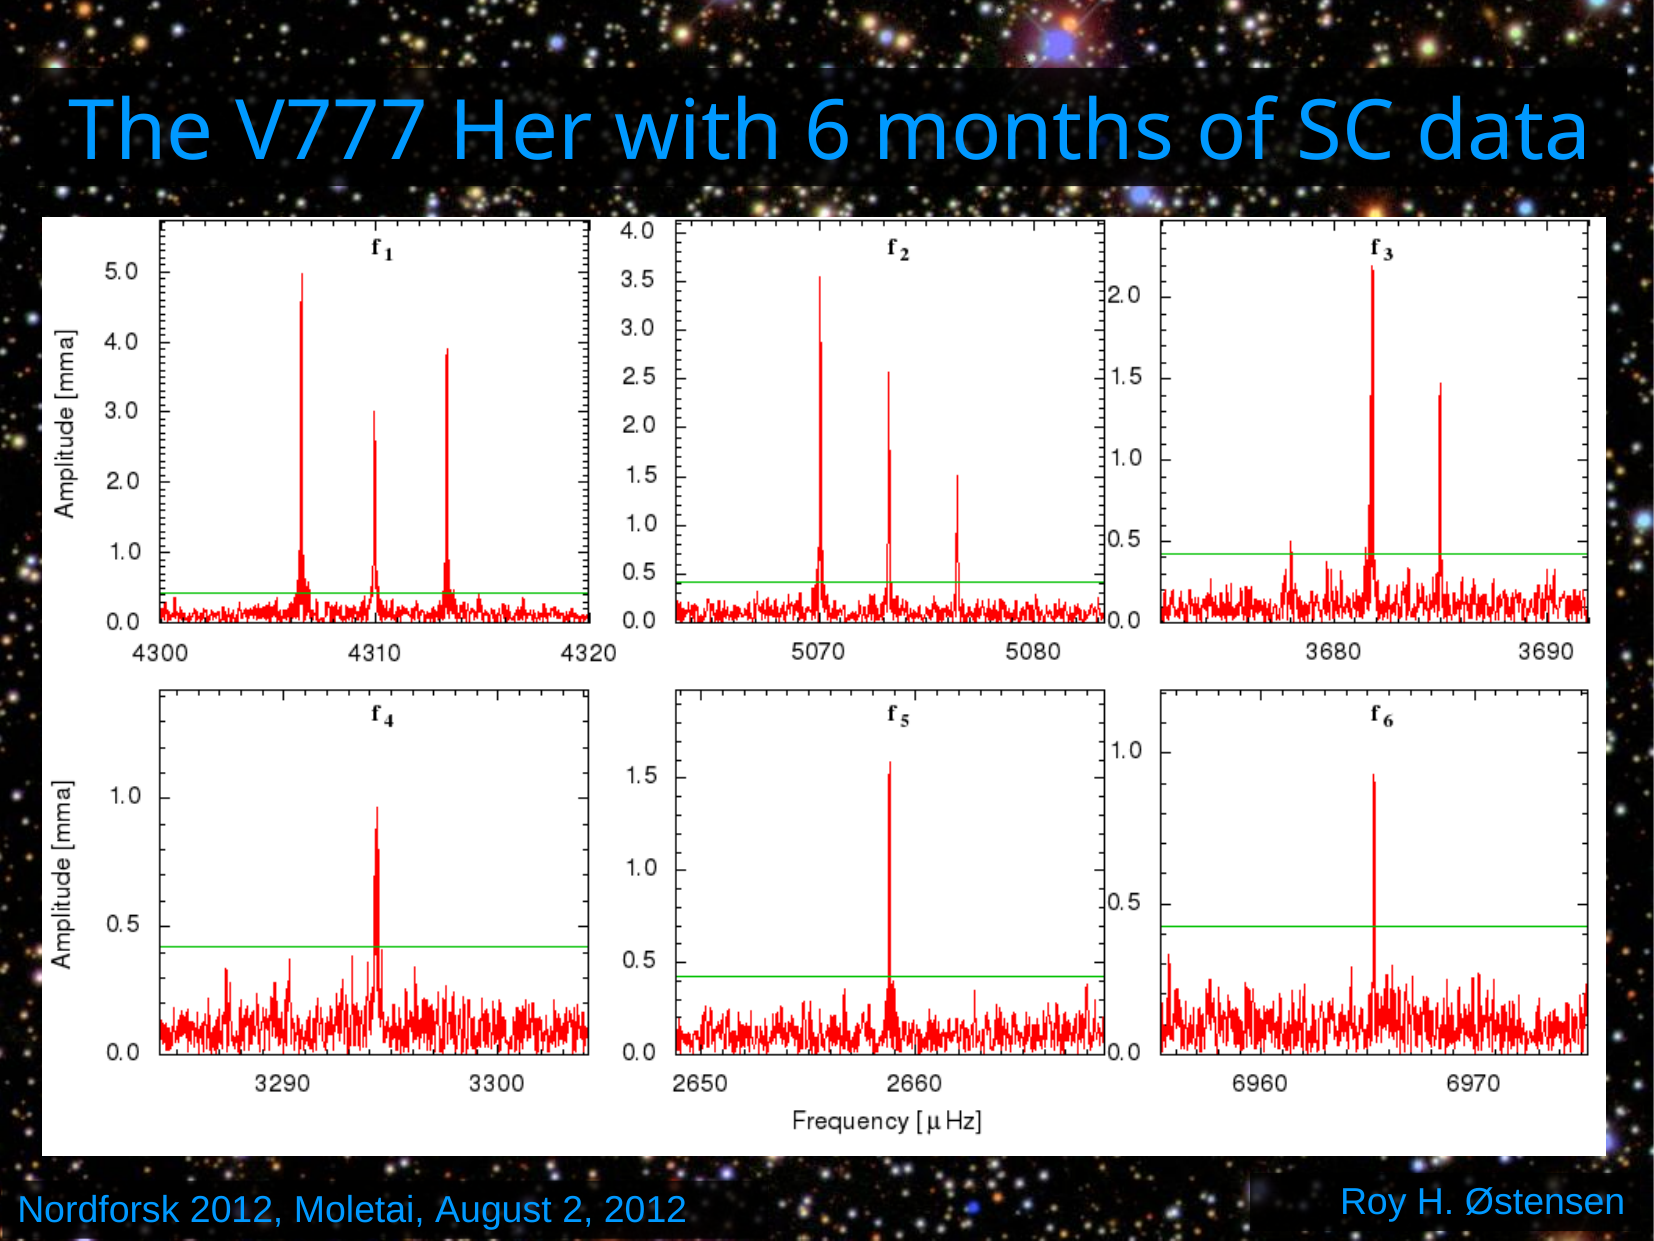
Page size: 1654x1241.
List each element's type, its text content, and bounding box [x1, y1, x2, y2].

title The V777 Her with 6 months of SC data [34, 67, 1628, 187]
picture [0, 0, 1654, 1241]
